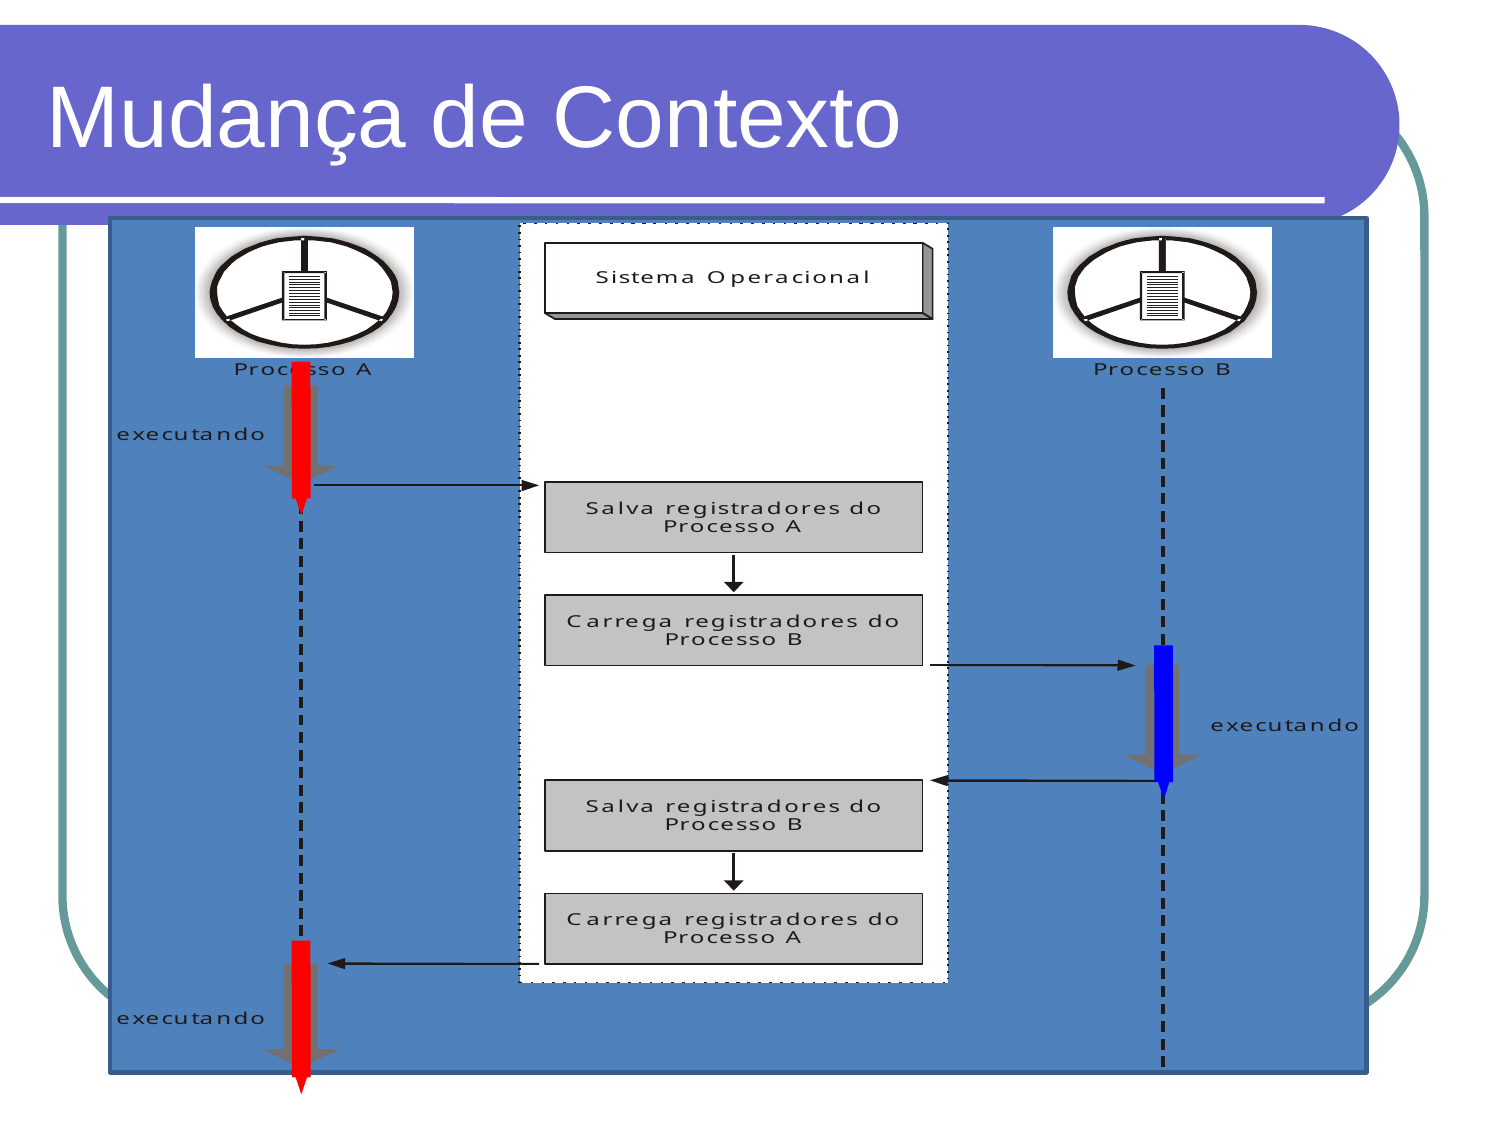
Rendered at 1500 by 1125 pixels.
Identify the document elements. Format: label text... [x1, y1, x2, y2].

chart [112, 220, 1365, 1071]
title Mudança de Contexto [31, 52, 1347, 173]
